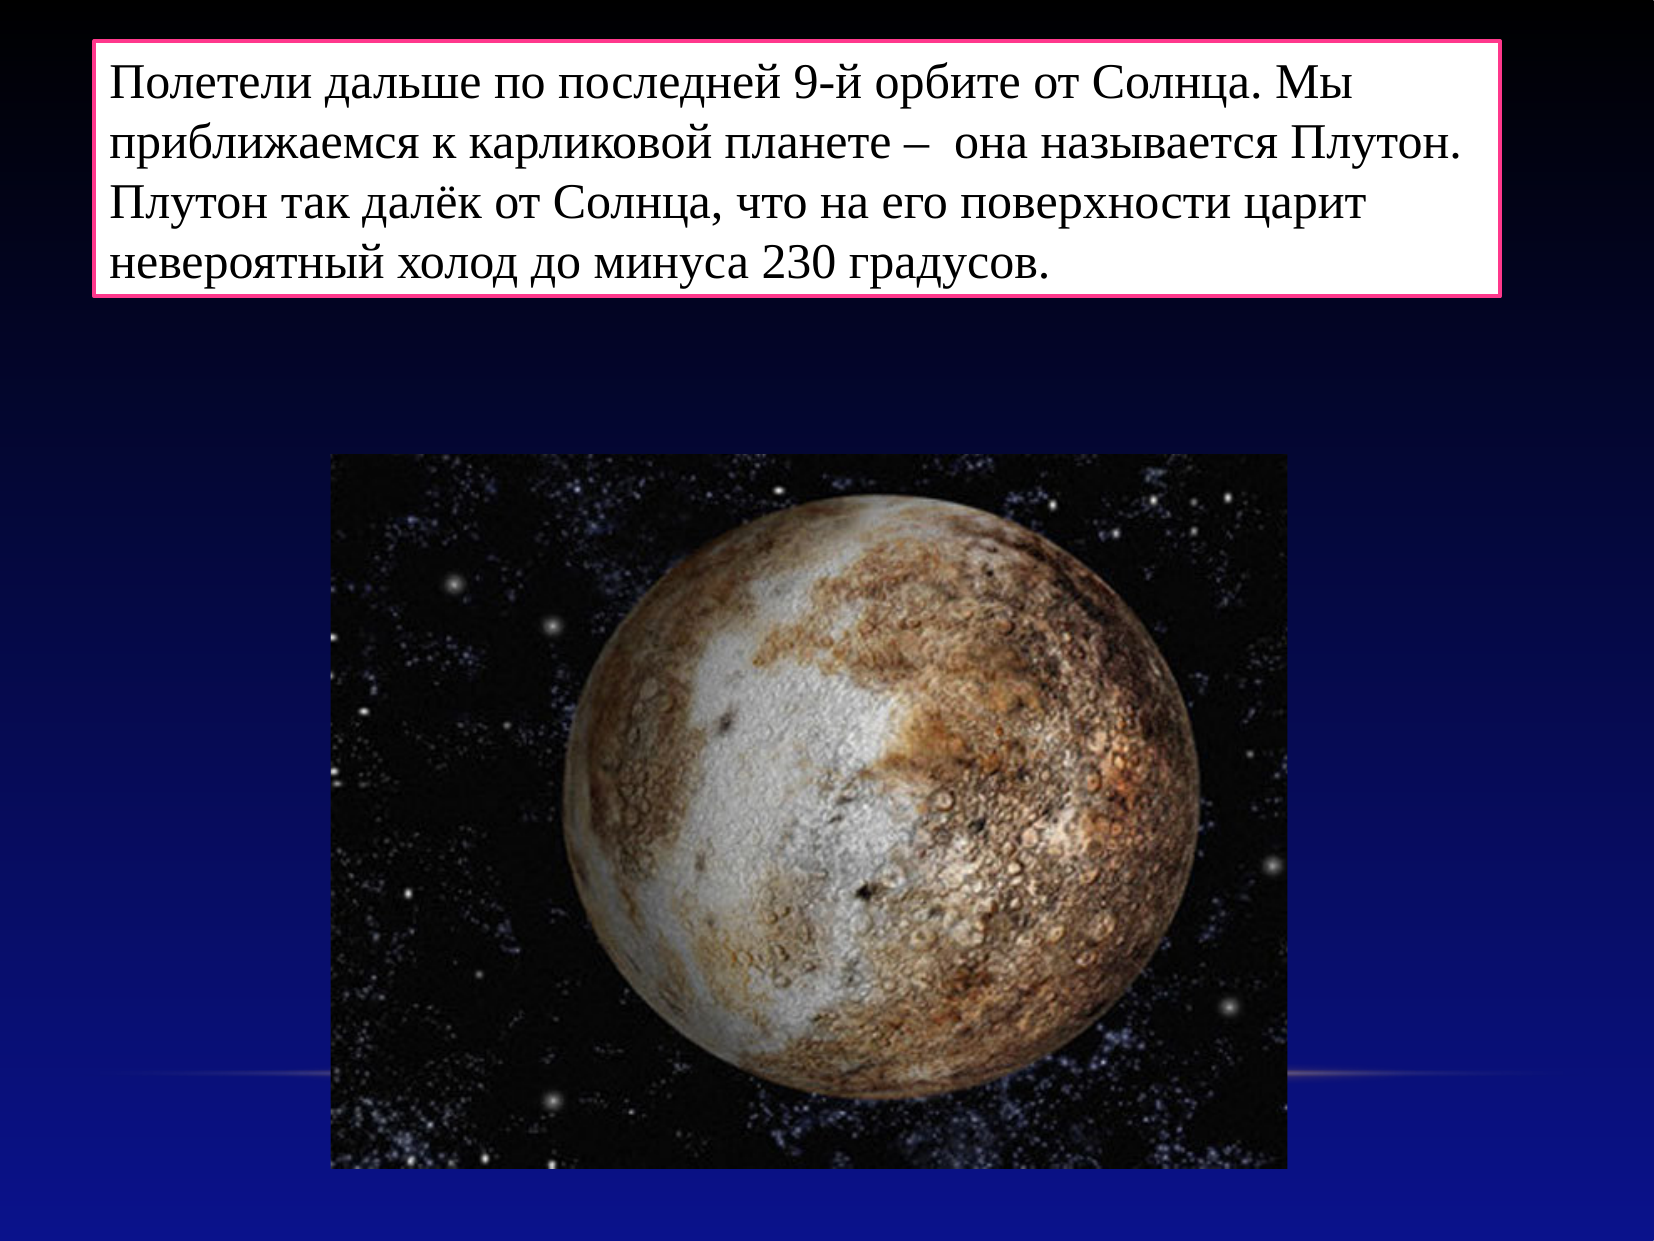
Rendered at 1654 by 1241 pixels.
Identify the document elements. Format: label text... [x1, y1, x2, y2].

picture [330, 454, 1288, 1177]
text_box Полетели дальше по последней 9-й орбите от Солнца. Мы приближаемся к карликовой планете – она называется Плутон. Плутон так далёк от Солнца, что на его поверхности царит невероятный холод до минуса 230 градусов. [94, 41, 1500, 296]
